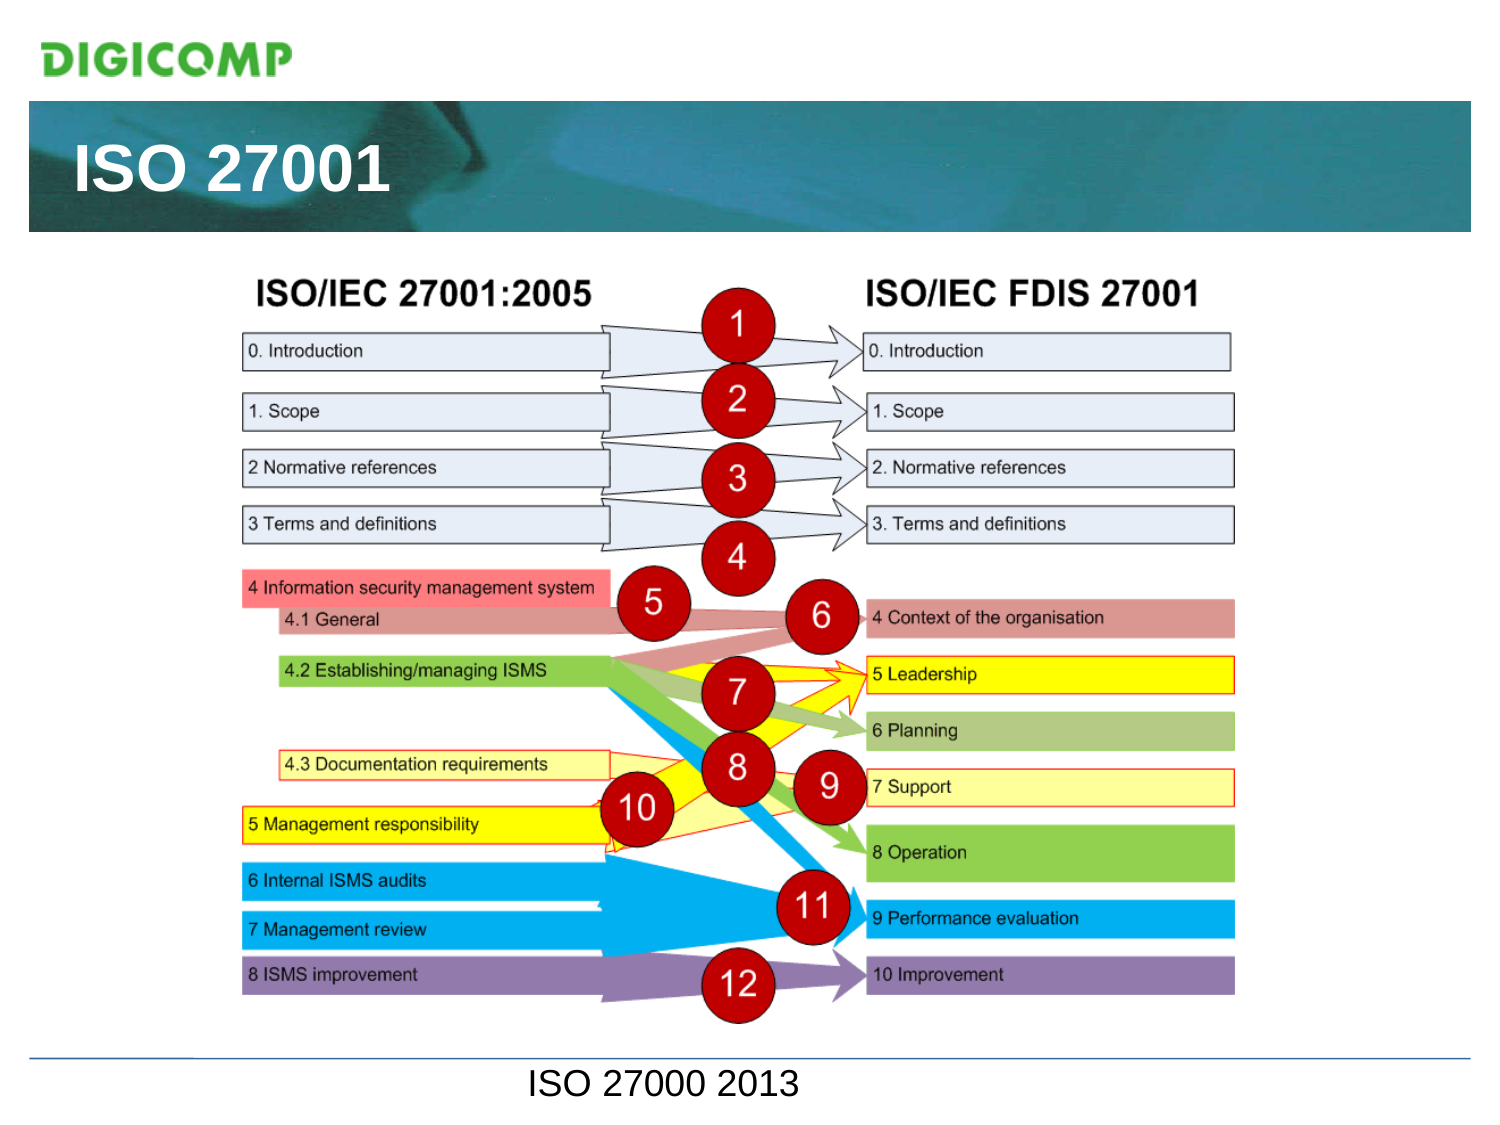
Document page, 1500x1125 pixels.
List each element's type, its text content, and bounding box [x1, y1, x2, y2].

list [64, 255, 1424, 1035]
picture [242, 267, 1235, 1024]
picture [242, 901, 601, 911]
text_box ISO 27000 2013 [512, 1051, 988, 1118]
title ISO 27001 [58, 117, 1429, 212]
